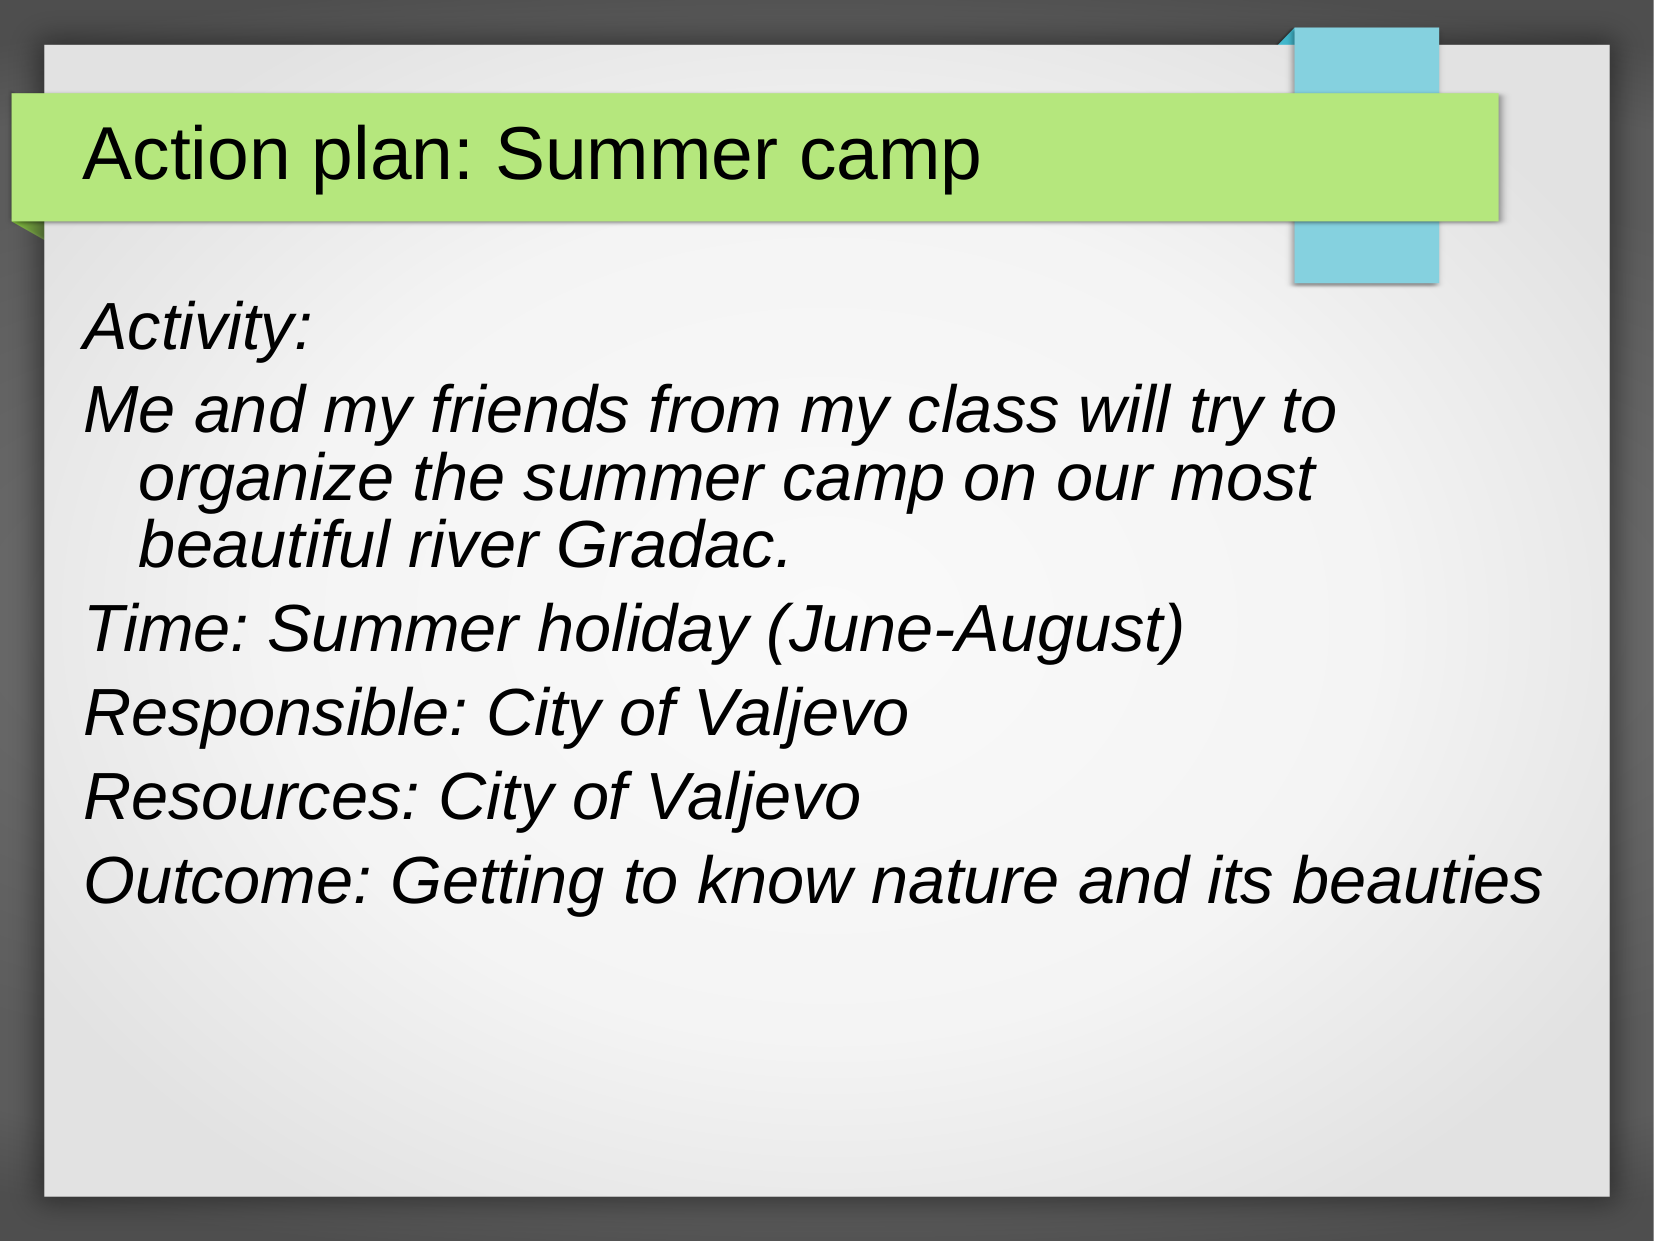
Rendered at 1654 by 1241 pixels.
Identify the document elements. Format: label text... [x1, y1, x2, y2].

list Activity: Me and my friends from my class will try to organize the summer camp on our most beautiful river Gradac. Time: Summer holiday (June-August) Responsible: City of Valjevo Resources: City of Valjevo Outcome: Getting to know nature and its beauties [82, 295, 1571, 1015]
title Action plan: Summer camp [82, 94, 1264, 213]
picture [0, 0, 1654, 1241]
